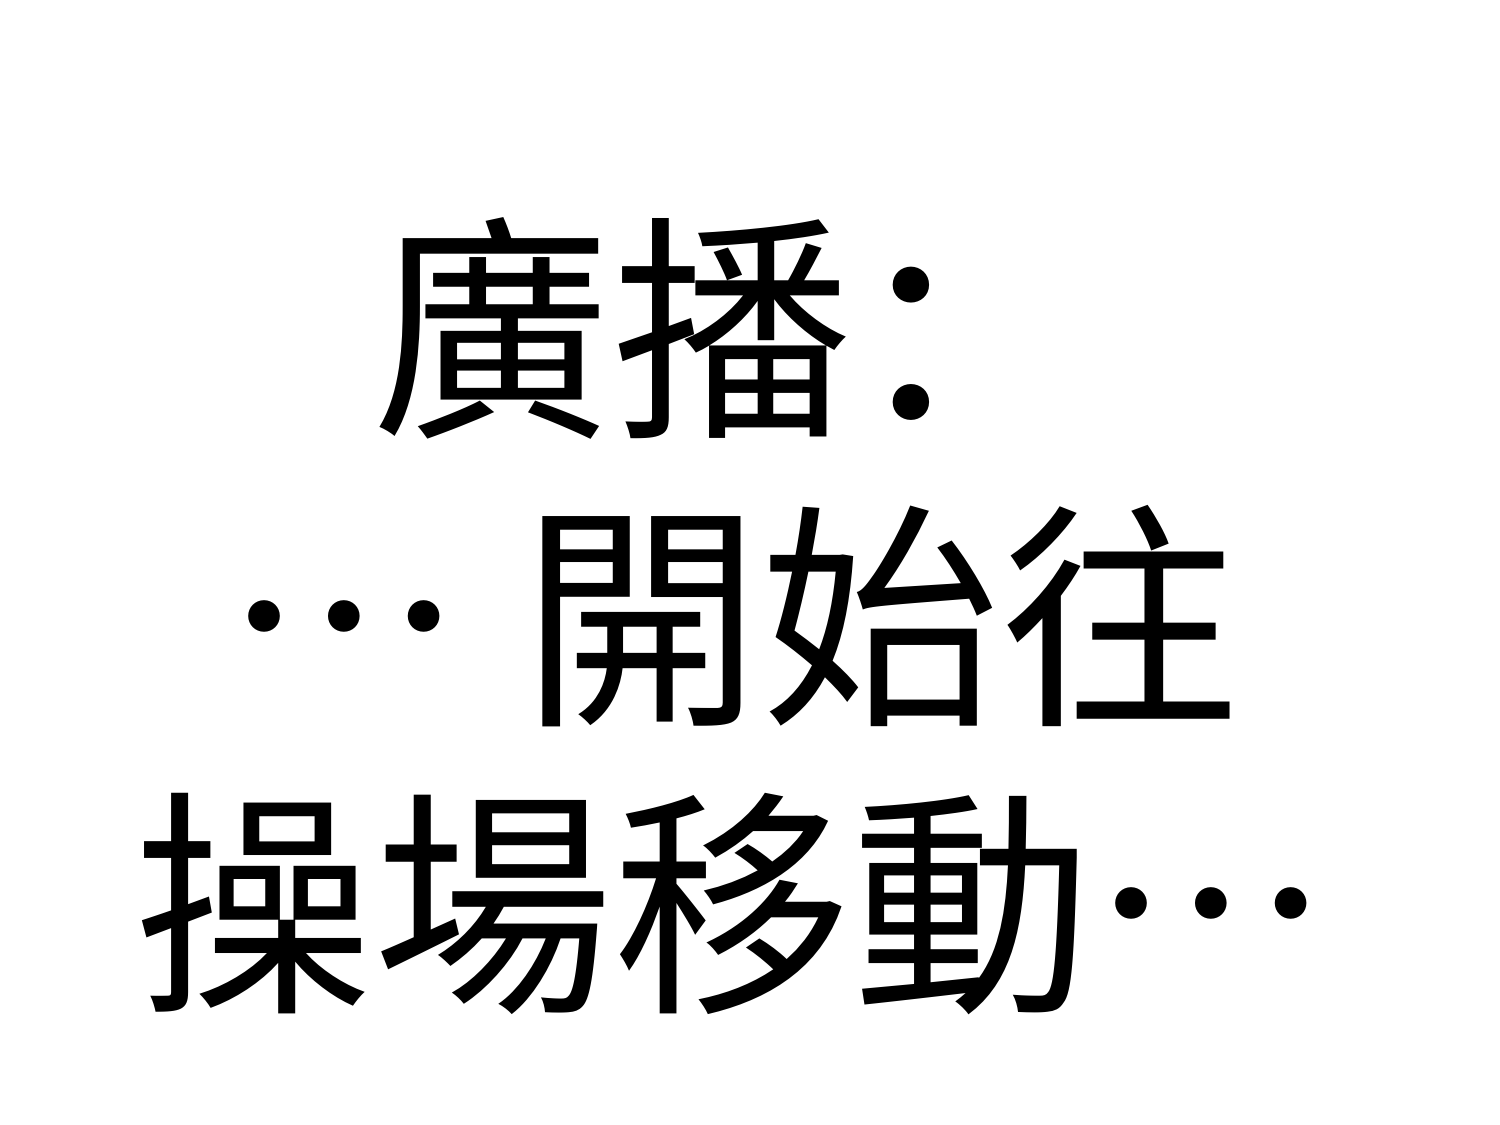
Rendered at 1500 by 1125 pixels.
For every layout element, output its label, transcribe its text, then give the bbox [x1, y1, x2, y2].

text_box 廣播： …開始往操場移動… [100, 172, 1365, 1050]
